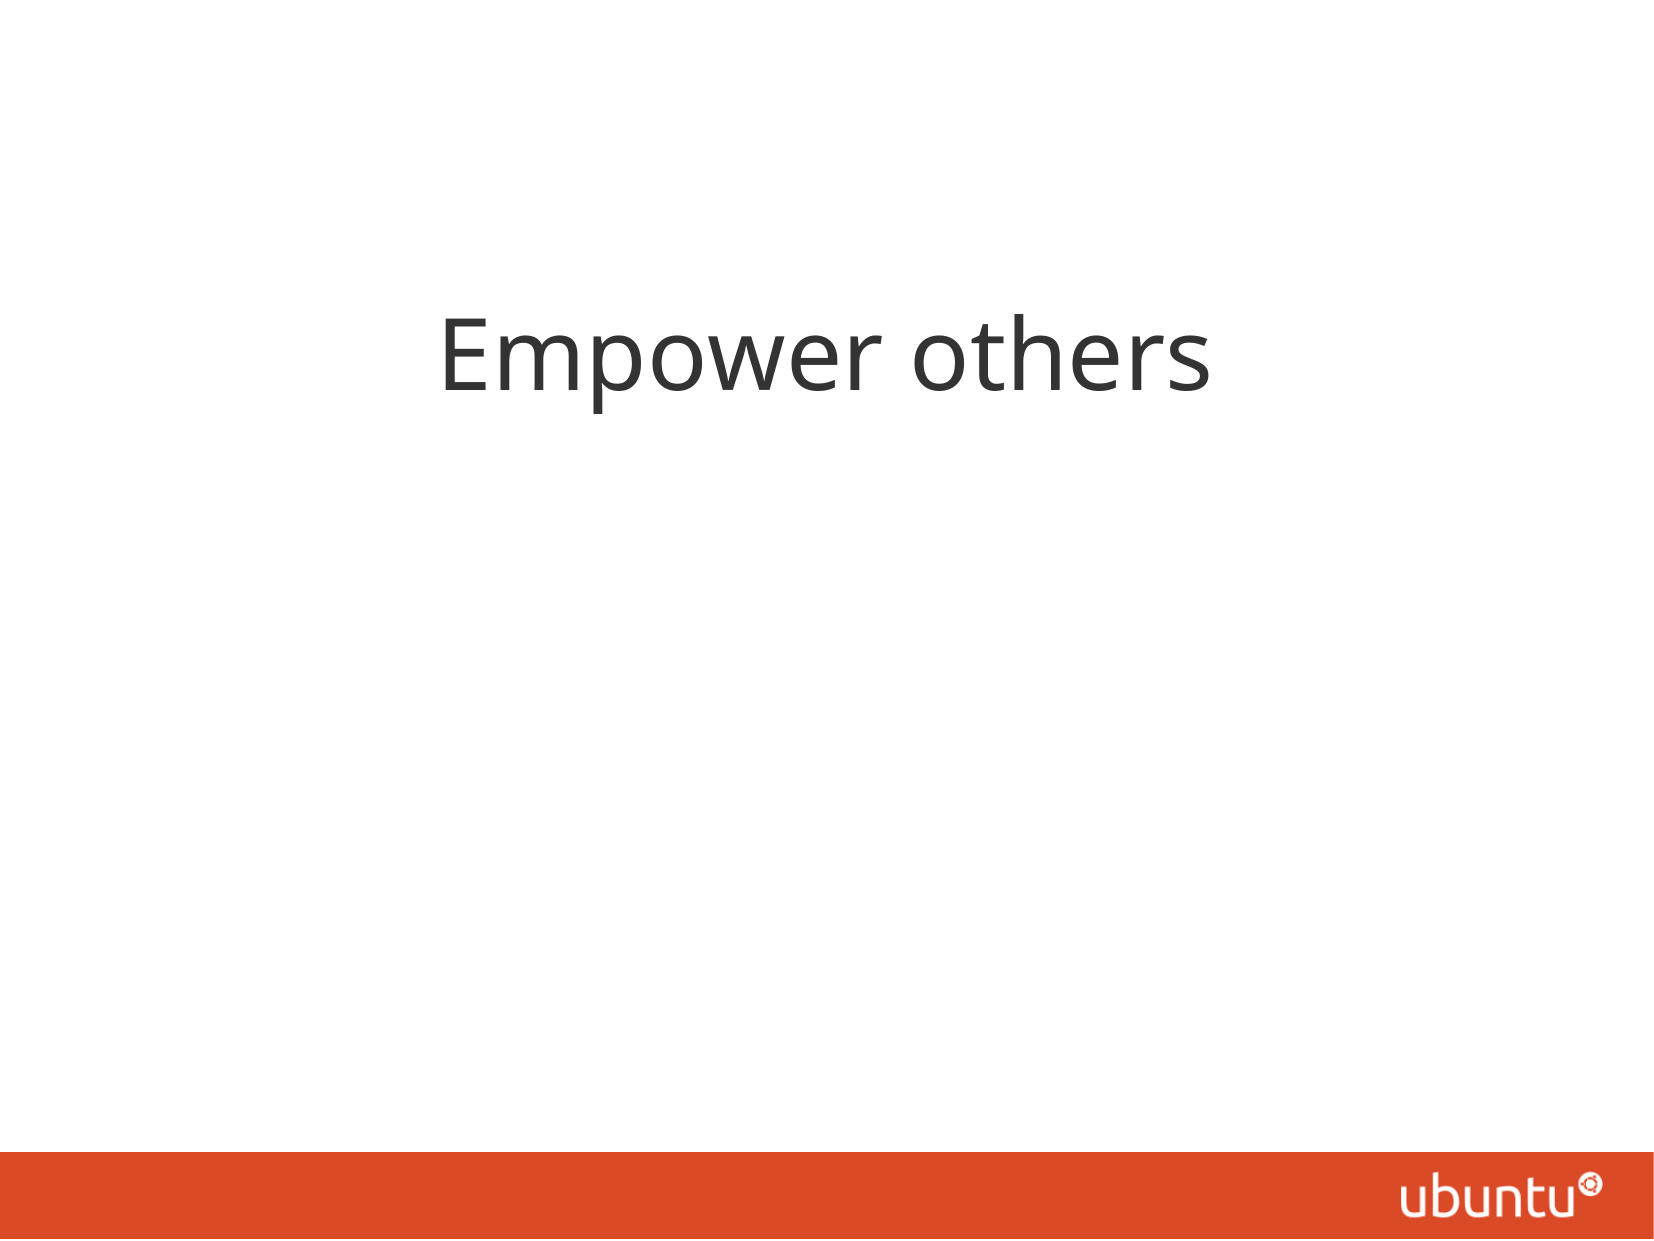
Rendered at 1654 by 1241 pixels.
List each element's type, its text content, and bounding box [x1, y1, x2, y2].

title Empower others [56, 121, 1596, 596]
picture [0, 1152, 1654, 1239]
